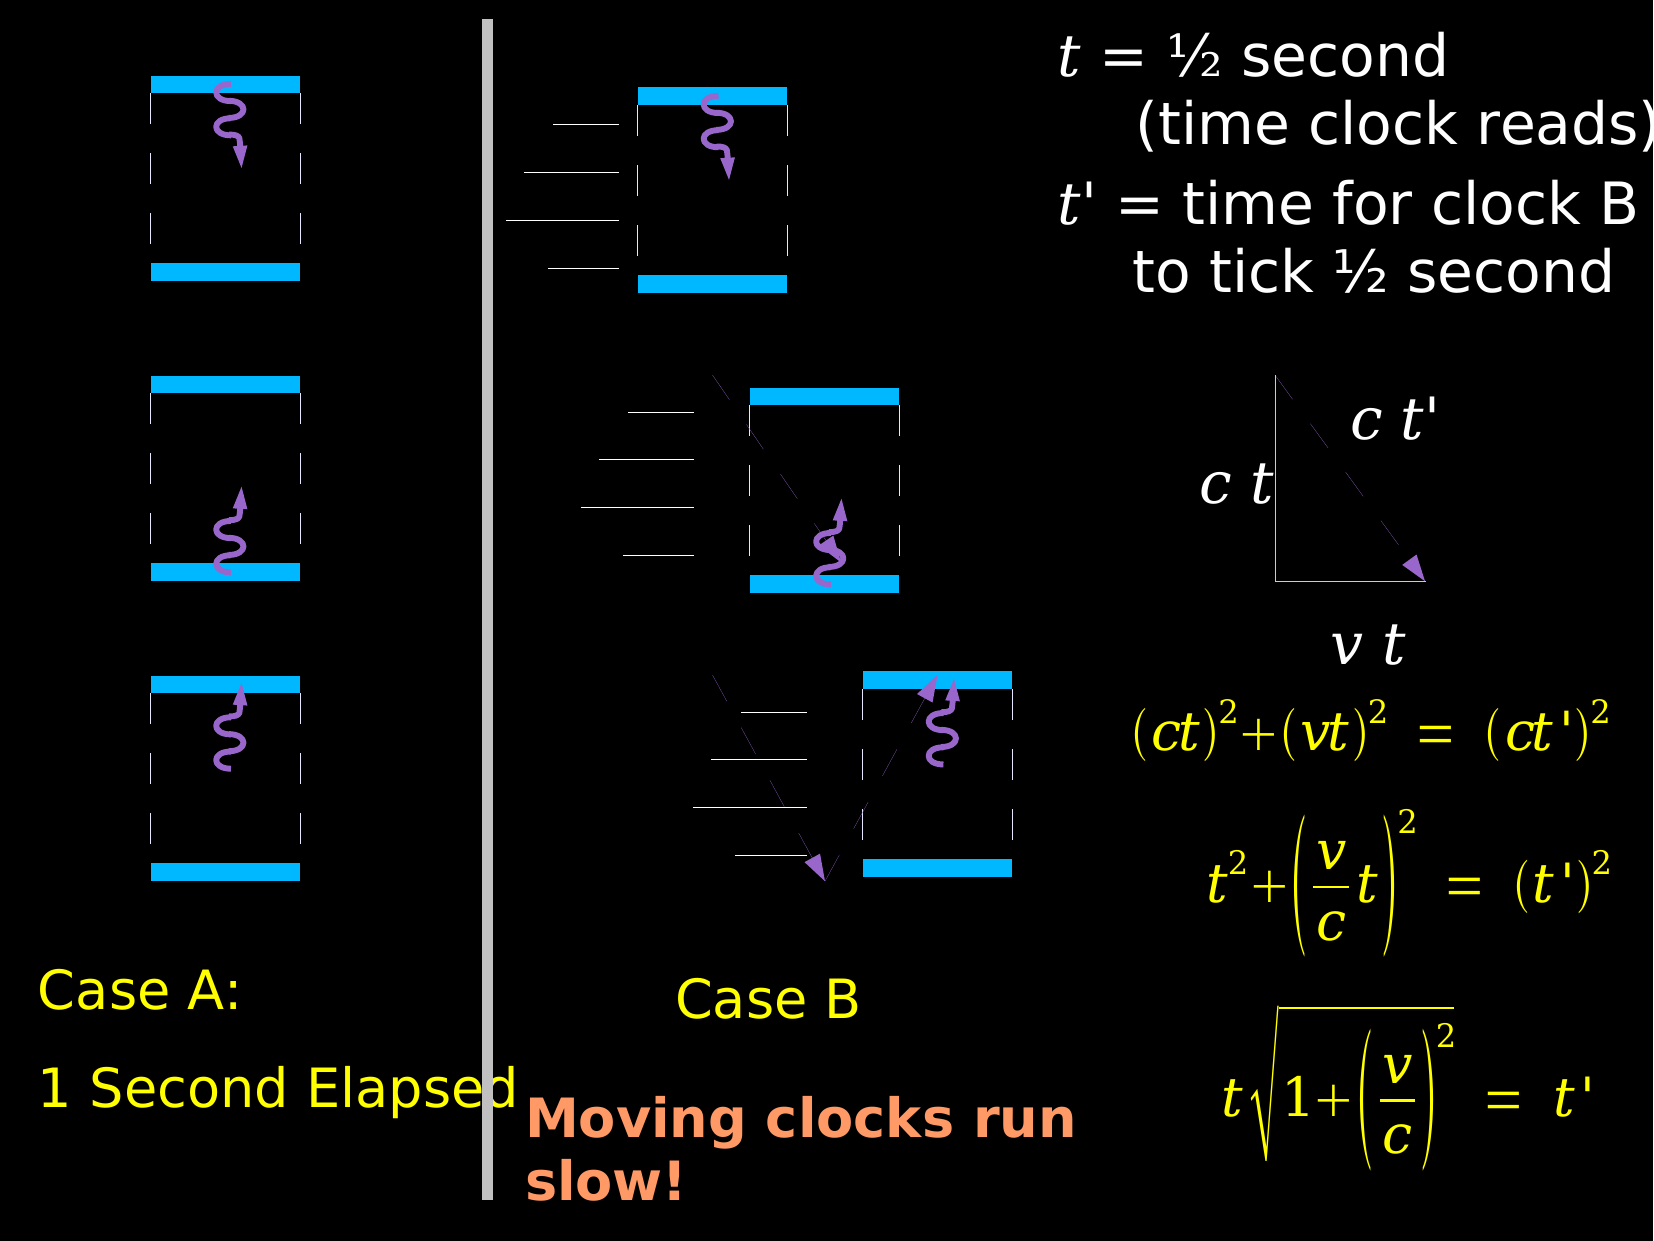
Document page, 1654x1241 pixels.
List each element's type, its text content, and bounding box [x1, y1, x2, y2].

text_box Case B [675, 968, 844, 1033]
text_box [150, 375, 301, 394]
text_box [150, 562, 301, 582]
text_box [637, 274, 788, 294]
text_box [150, 862, 301, 882]
text_box c t' [1350, 385, 1430, 454]
chart [1125, 693, 1615, 765]
text_box t = ½ second (time clock reads) t' = time for clock B to tick ½ second [1057, 22, 1610, 306]
chart [1214, 1003, 1600, 1175]
text_box [749, 387, 900, 406]
text_box [862, 858, 1013, 878]
text_box [150, 75, 301, 94]
text_box [150, 262, 301, 282]
chart [1200, 803, 1616, 961]
text_box v t [1330, 610, 1398, 679]
text_box [749, 574, 900, 594]
text_box c t [1199, 450, 1266, 518]
text_box [150, 675, 301, 694]
text_box Case A: 1 Second Elapsed [37, 959, 472, 1124]
text_box Moving clocks run slow! [525, 1087, 1201, 1153]
text_box [637, 86, 788, 106]
text_box [862, 670, 1013, 690]
